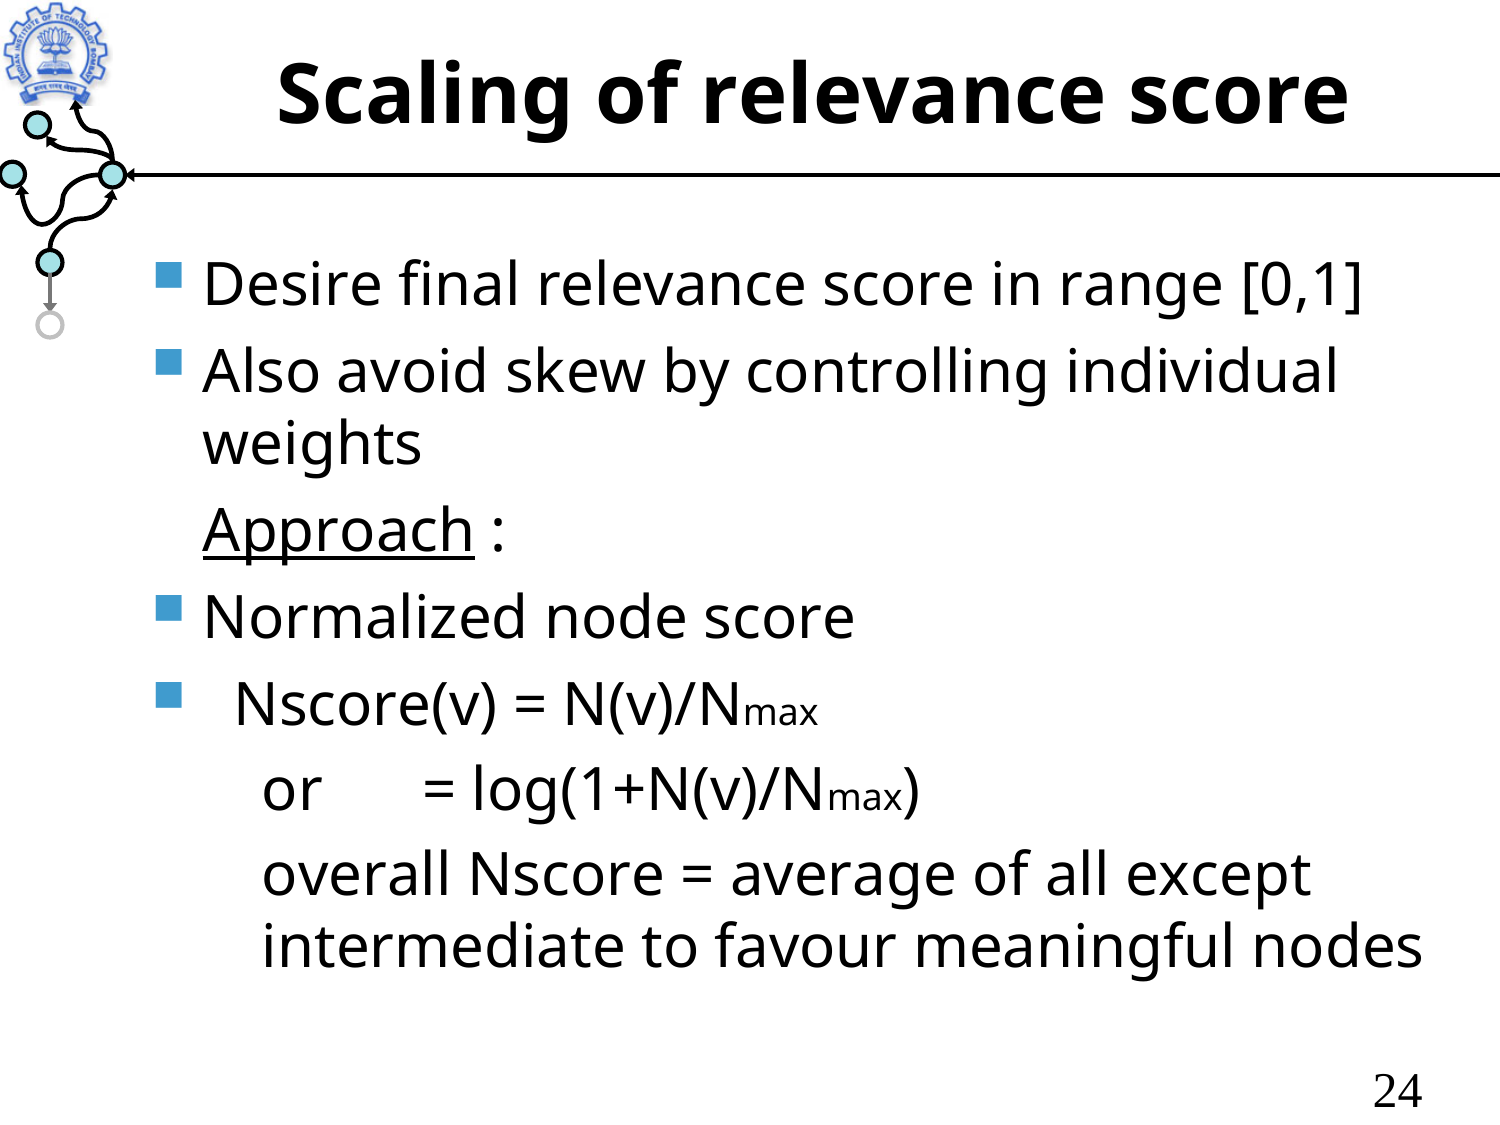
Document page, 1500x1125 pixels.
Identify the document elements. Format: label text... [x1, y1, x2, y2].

title Scaling of relevance score [129, 15, 1499, 166]
picture [0, 0, 113, 106]
list Desire final relevance score in range [0,1] Also avoid skew by controlling individual weights Approach : Normalized node score Nscore(v) = N(v)/Nmax or = log(1+N(v)/Nmax) overall Nscore = average of all except intermediate to favour meaningful nodes [137, 237, 1450, 1063]
